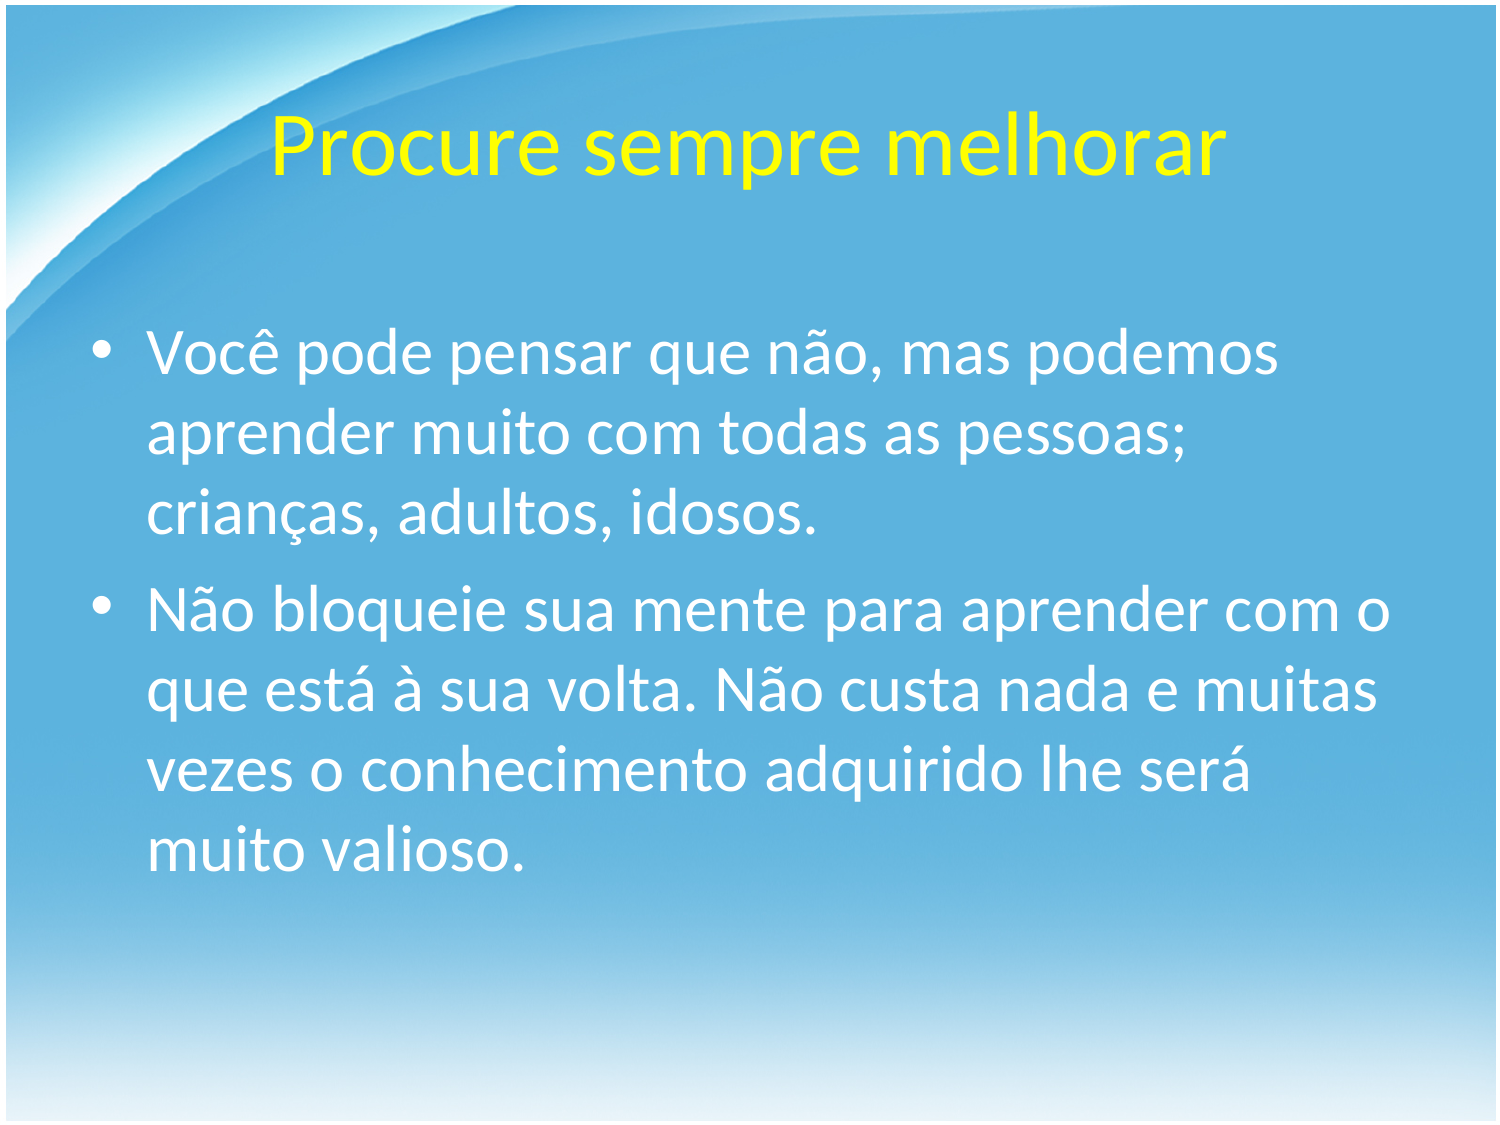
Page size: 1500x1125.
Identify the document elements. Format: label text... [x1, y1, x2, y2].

text_box Você pode pensar que não, mas podemos aprender muito com todas as pessoas; crianças, adultos, idosos. Não bloqueie sua mente para aprender com o que está à sua volta. Não custa nada e muitas vezes o conhecimento adquirido lhe será muito valioso. [75, 300, 1426, 1043]
title [799, 153, 1500, 390]
picture [0, 0, 1500, 1125]
title Procure sempre melhorar [75, 21, 1425, 257]
